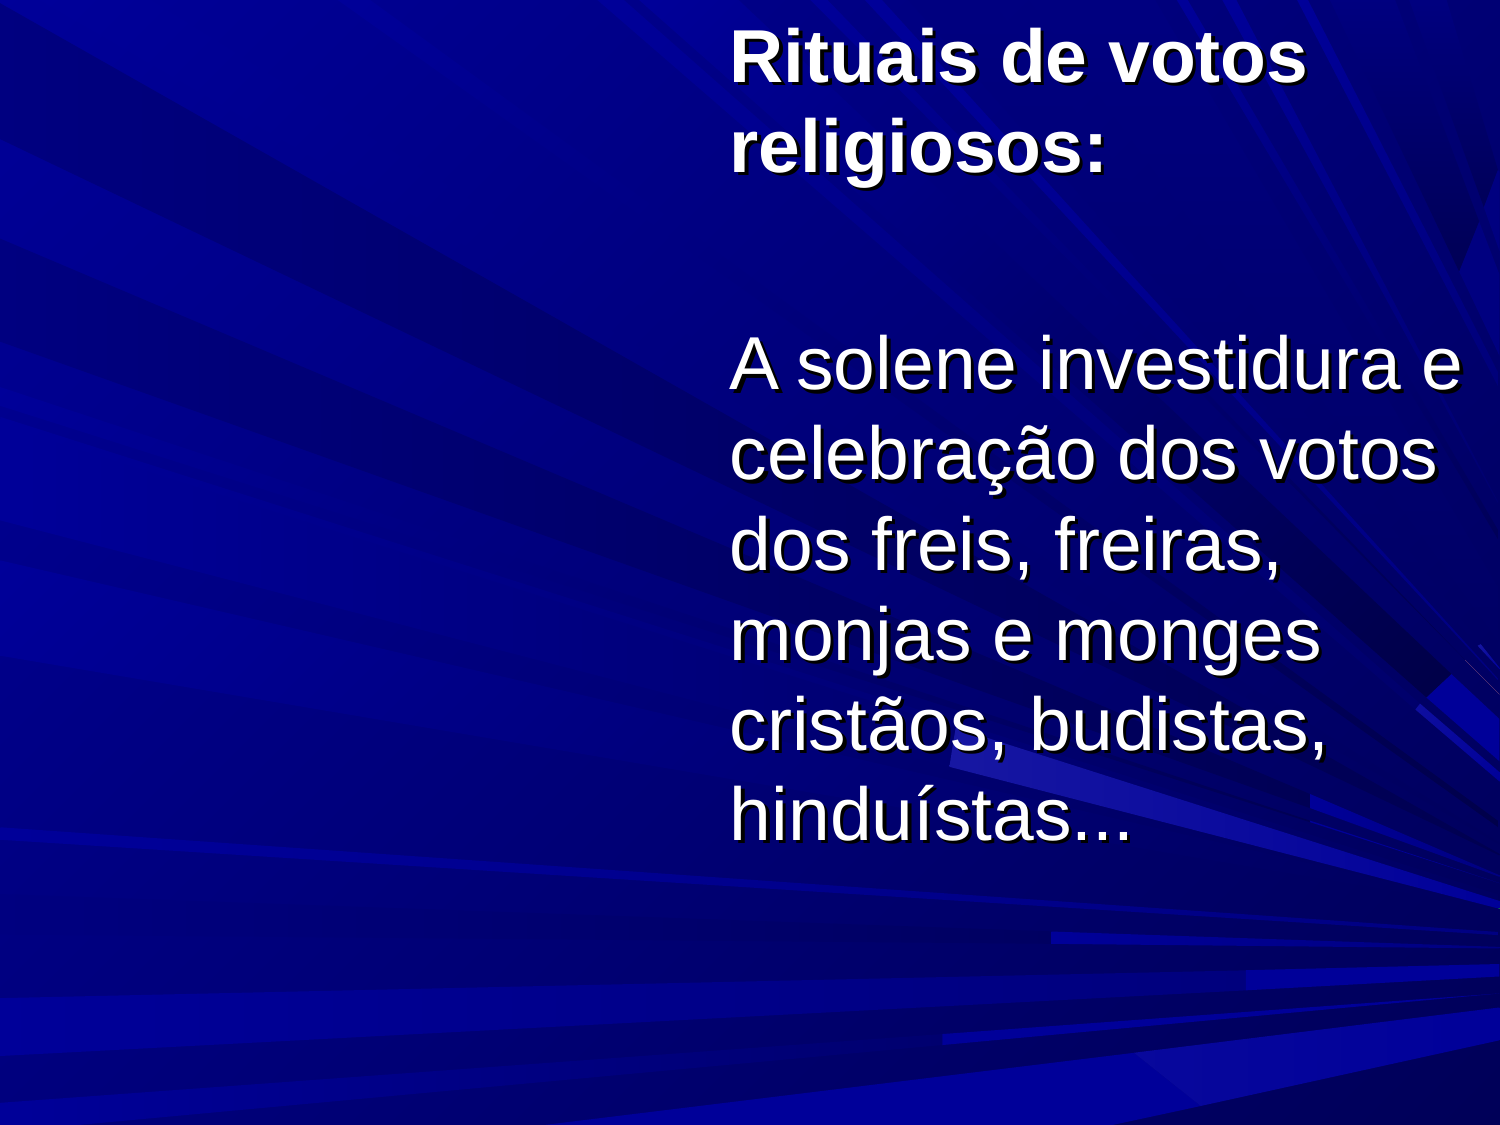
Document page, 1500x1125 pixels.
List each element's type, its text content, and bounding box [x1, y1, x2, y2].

text_box Rituais de votos religiosos: A solene investidura e celebração dos votos dos freis, freiras, monjas e monges cristãos, budistas, hinduístas... [714, 0, 1500, 1125]
